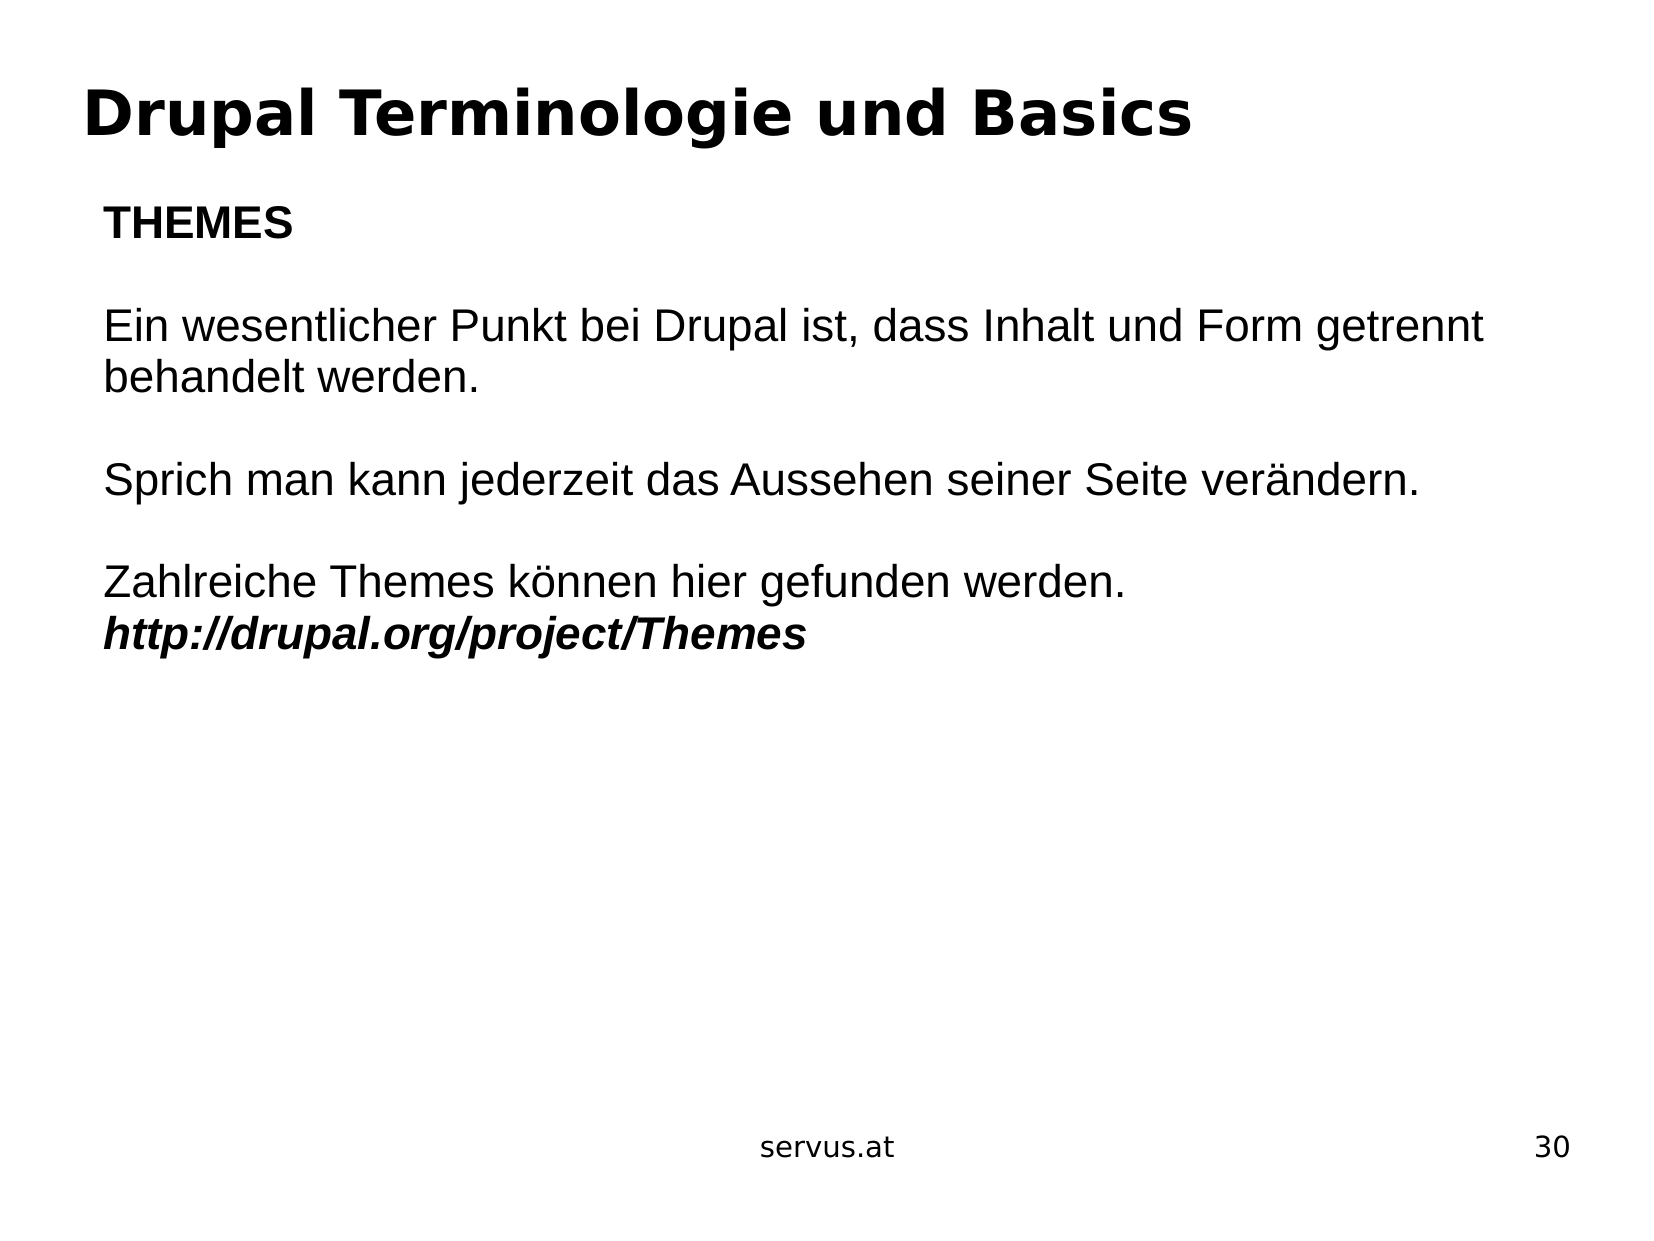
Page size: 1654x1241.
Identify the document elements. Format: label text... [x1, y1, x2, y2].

text_box THEMES Ein wesentlicher Punkt bei Drupal ist, dass Inhalt und Form getrennt behandelt werden. Sprich man kann jederzeit das Aussehen seiner Seite verändern. Zahlreiche Themes können hier gefunden werden. http://drupal.org/project/Themes [88, 190, 1565, 1152]
title Drupal Terminologie und Basics [82, 49, 1571, 178]
